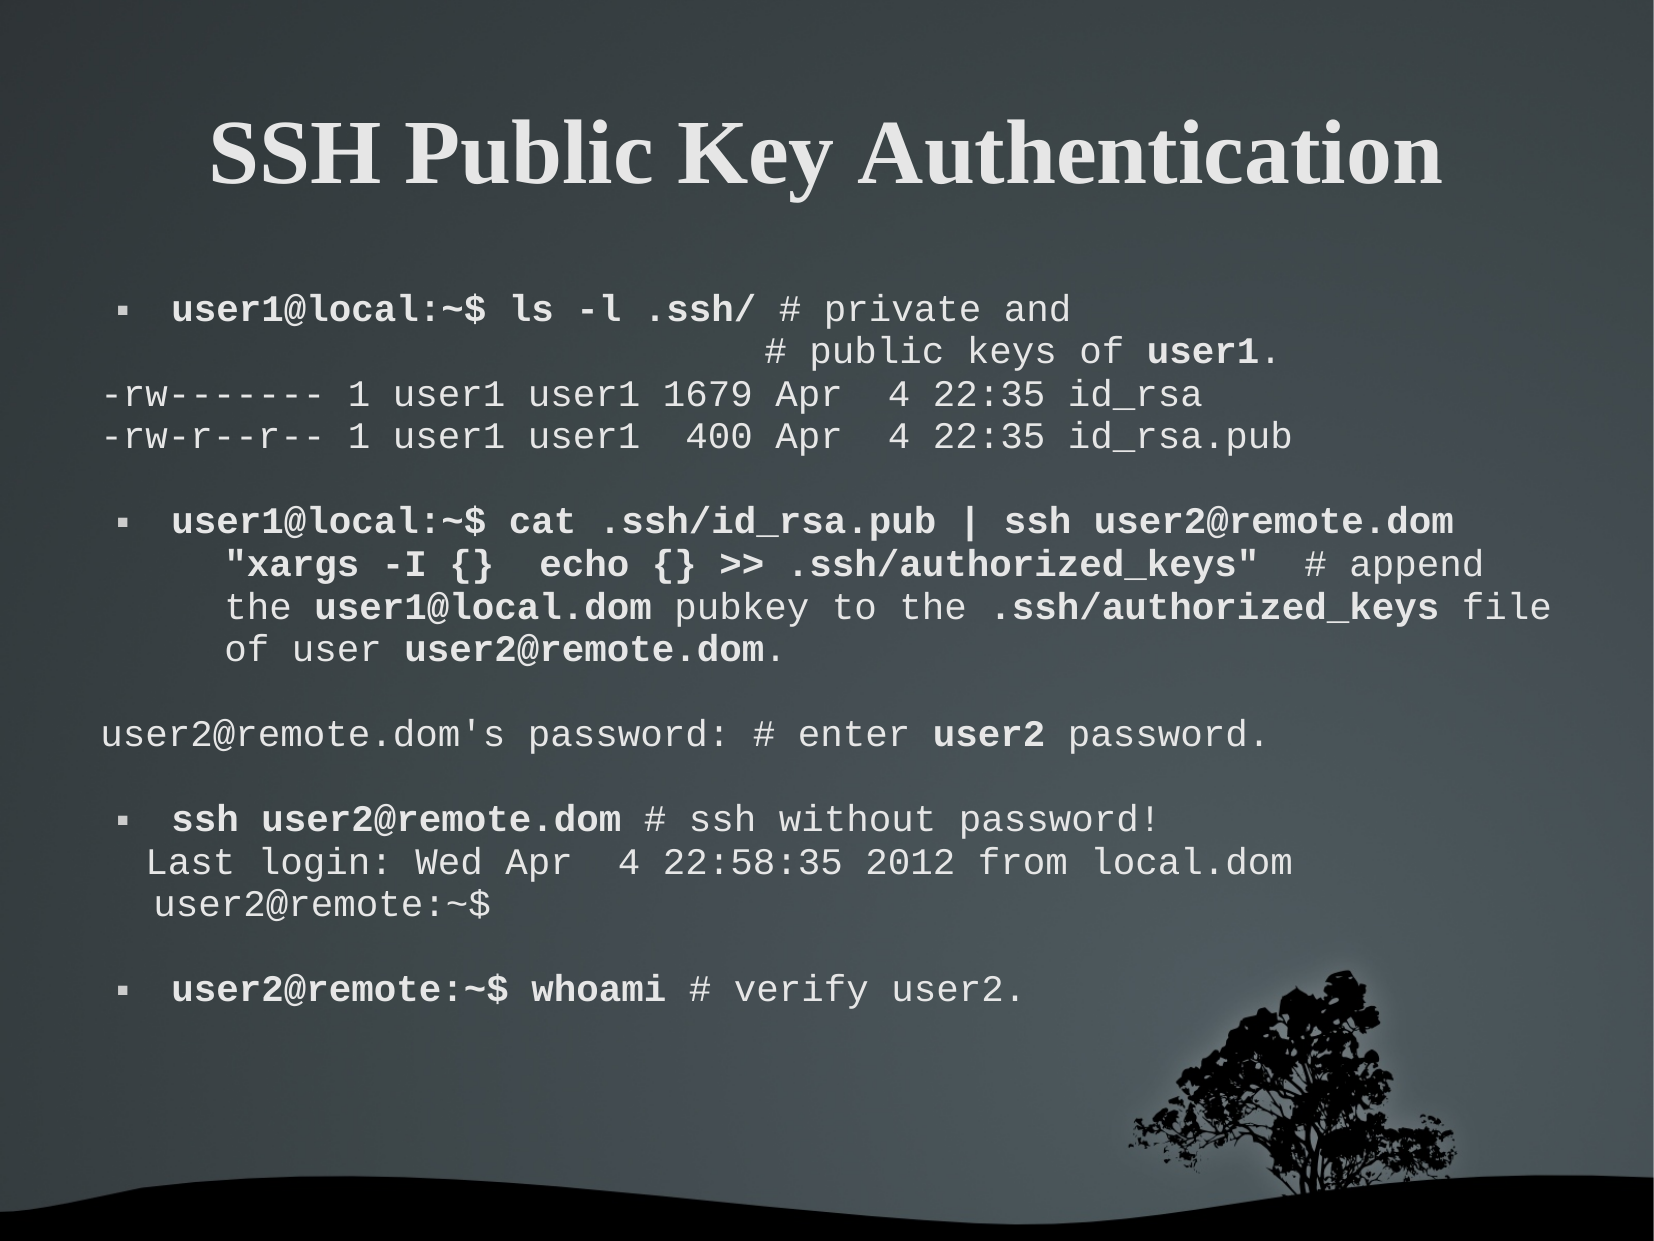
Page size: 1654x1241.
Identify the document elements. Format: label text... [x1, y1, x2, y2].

title SSH Public Key Authentication [82, 33, 1571, 273]
list user1@local:~$ ls -l .ssh/ # private and # public keys of user1. -rw------- 1 user1 user1 1679 Apr 4 22:35 id_rsa -rw-r--r-- 1 user1 user1 400 Apr 4 22:35 id_rsa.pub user1@local:~$ cat .ssh/id_rsa.pub | ssh user2@remote.dom "xargs -I {} echo {} >> .ssh/authorized_keys" # append the user1@local.dom pubkey to the .ssh/authorized_keys file of user user2@remote.dom. user2@remote.dom's password: # enter user2 password. ssh user2@remote.dom # ssh without password! Last login: Wed Apr 4 22:58:35 2012 from local.dom user2@remote:~$ user2@remote:~$ whoami # verify user2. [82, 290, 1571, 1131]
picture [0, 0, 1654, 1241]
